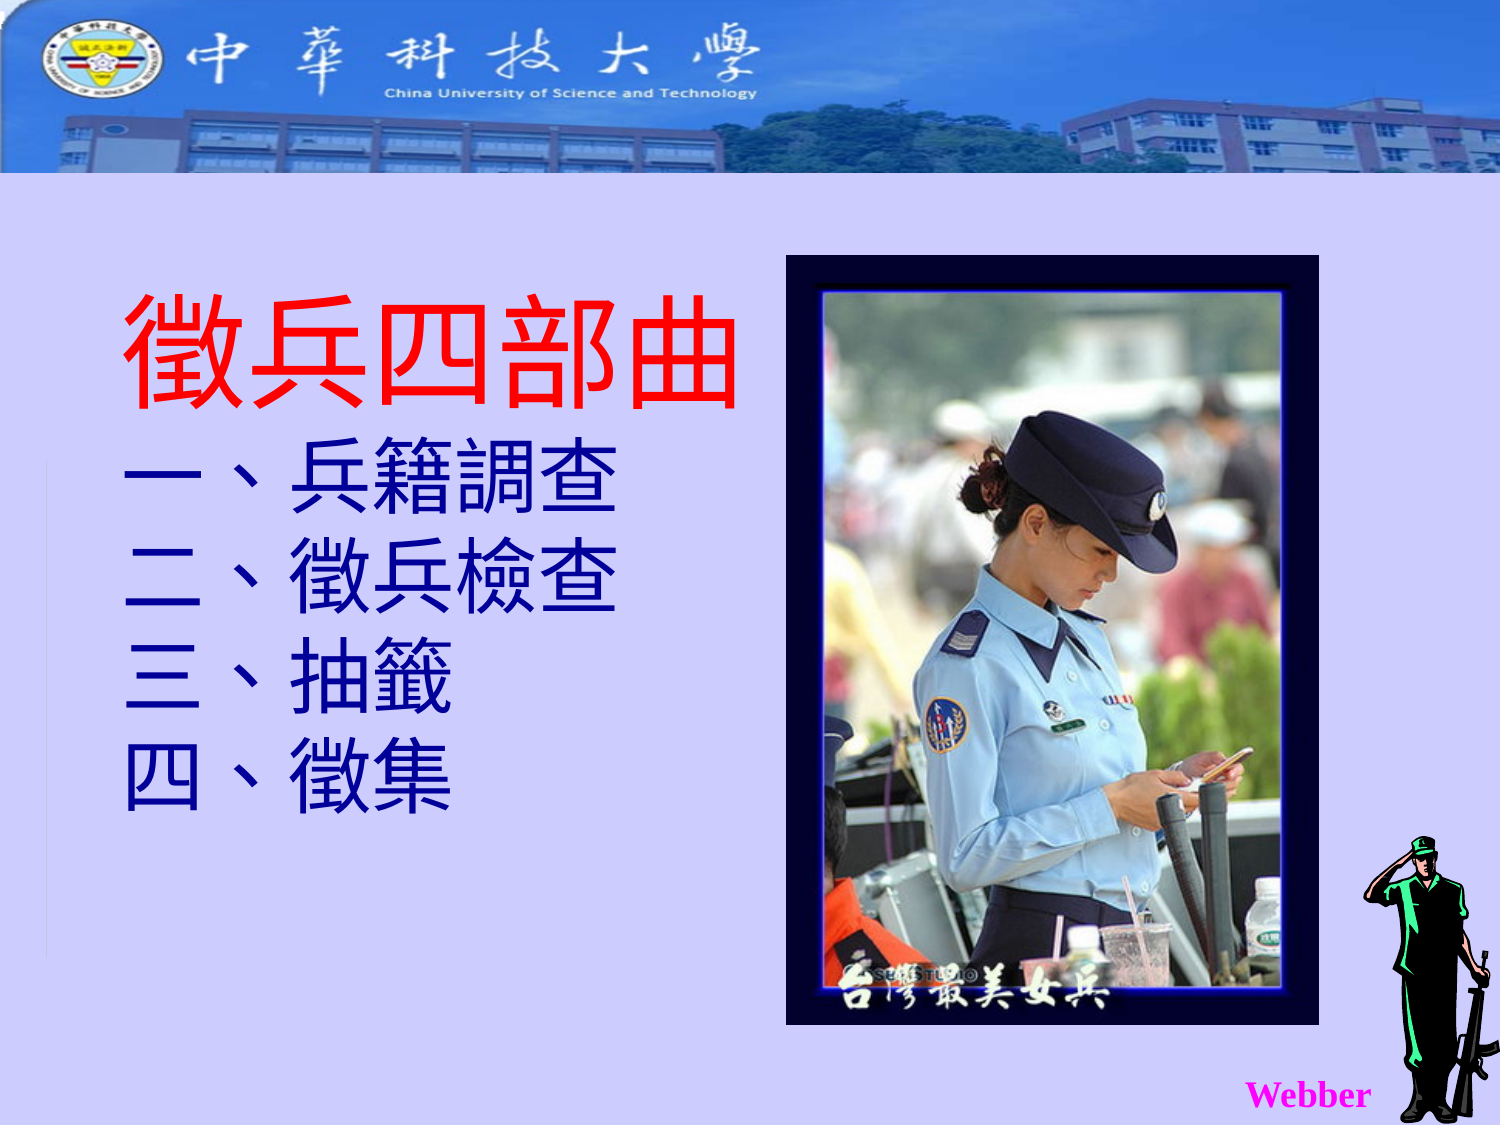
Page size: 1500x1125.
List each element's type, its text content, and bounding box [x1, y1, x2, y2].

picture [1363, 835, 1500, 1125]
text_box 徵兵四部曲 一、兵籍調查 二、徵兵檢查 三、抽籤 四、徵集 [106, 267, 786, 939]
picture [0, 0, 1500, 173]
text_box Webber [1229, 1062, 1407, 1123]
picture [786, 255, 1319, 1025]
